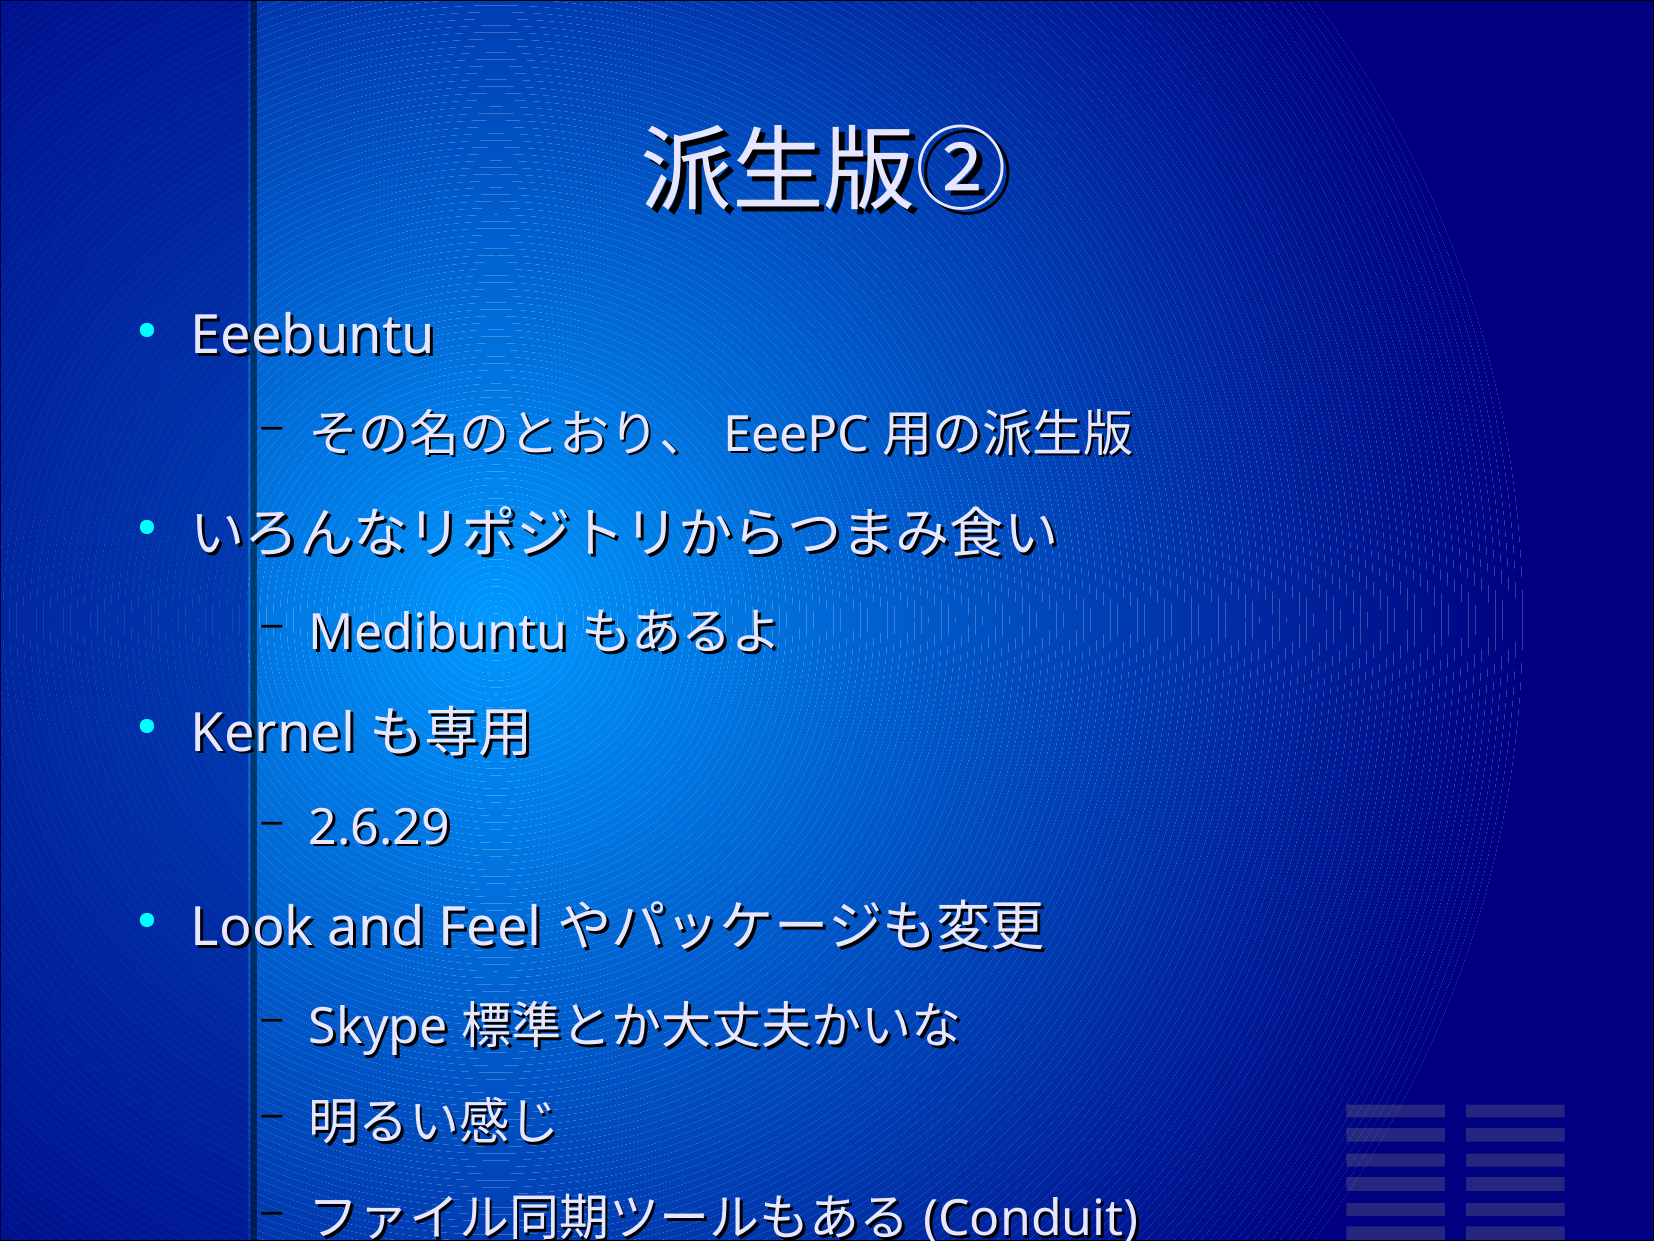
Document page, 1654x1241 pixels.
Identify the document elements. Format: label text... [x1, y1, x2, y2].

title 派生版② [118, 58, 1531, 266]
list Eeebuntu その名のとおり、EeePC用の派生版 いろんなリポジトリからつまみ食い Medibuntuもあるよ Kernelも専用 2.6.29 Look and Feelやパッケージも変更 Skype標準とか大丈夫かいな 明るい感じ ファイル同期ツールもある(Conduit) [119, 295, 1533, 1164]
